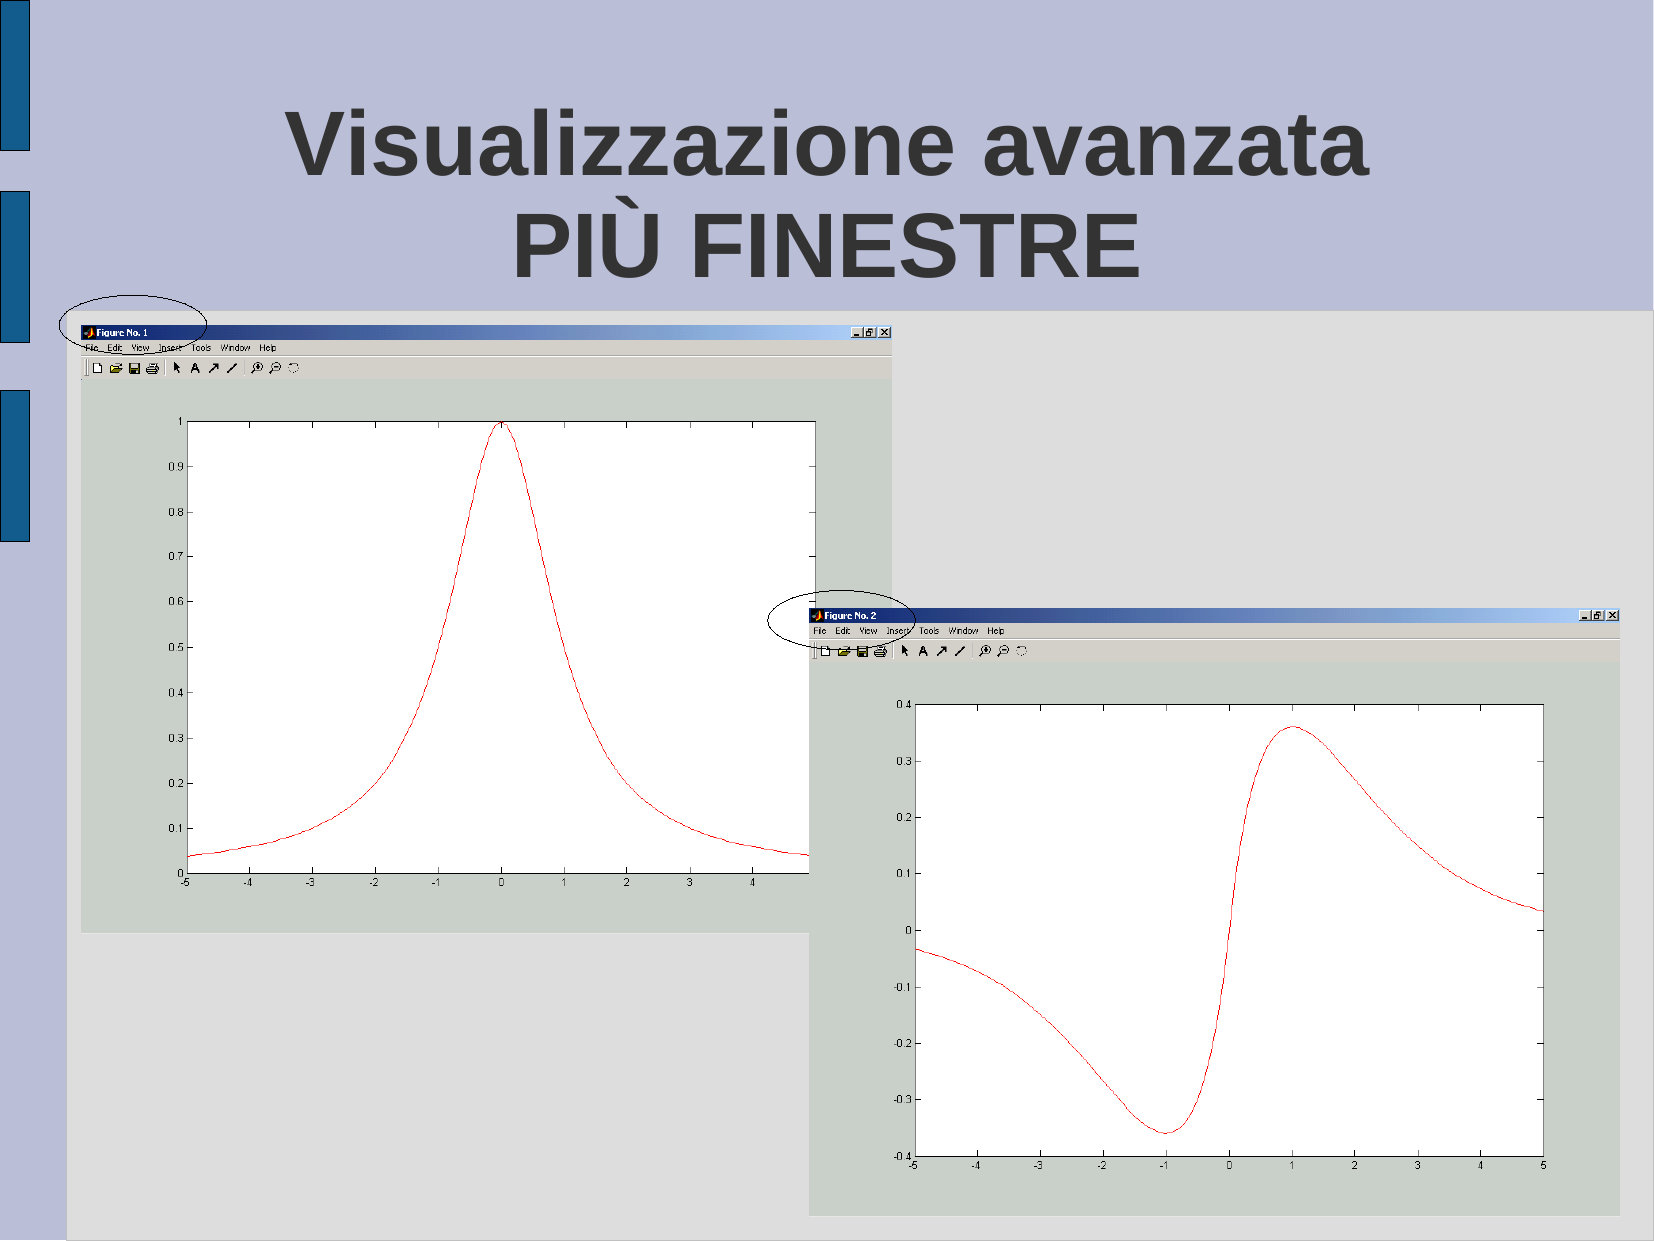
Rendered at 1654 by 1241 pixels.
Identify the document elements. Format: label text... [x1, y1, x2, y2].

title Visualizzazione avanzata PIÙ FINESTRE [121, 91, 1534, 299]
picture [81, 325, 1620, 1217]
